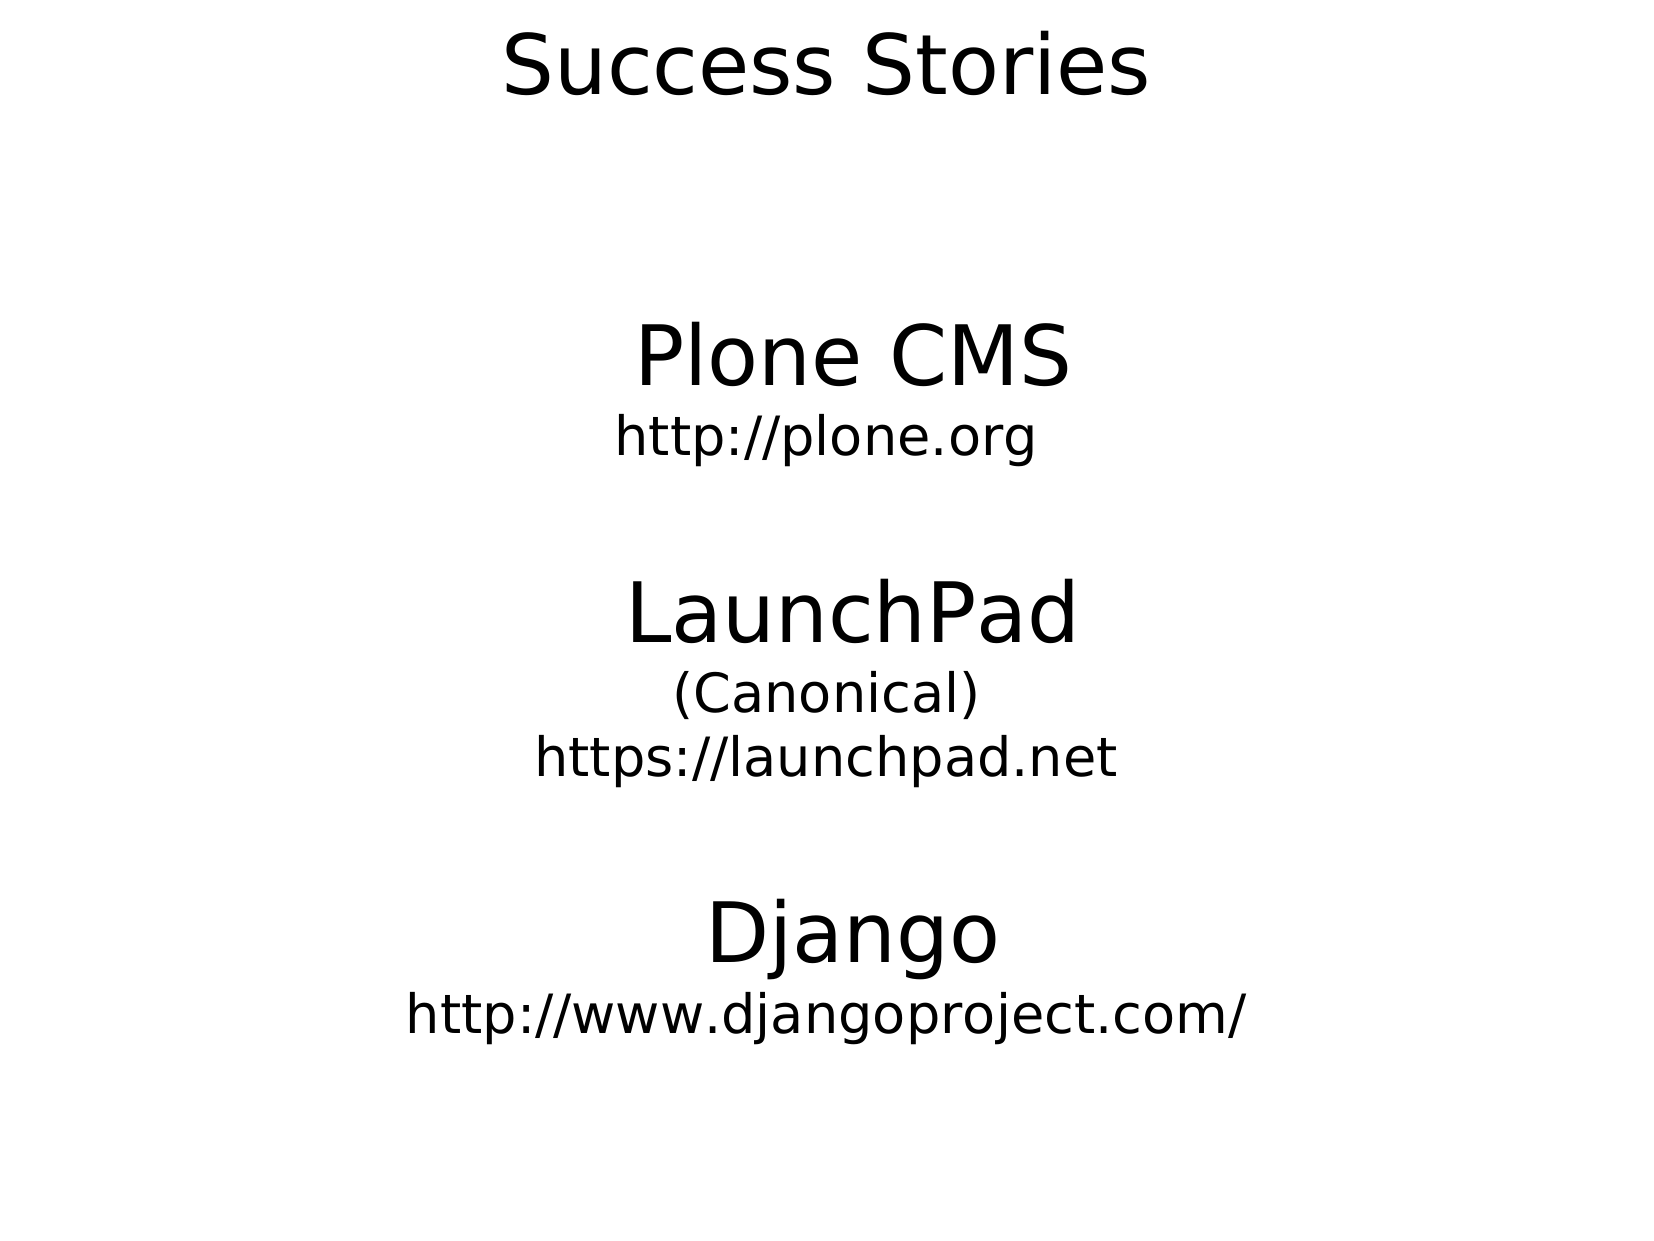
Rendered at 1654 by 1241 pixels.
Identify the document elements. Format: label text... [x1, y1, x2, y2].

text_box Success Stories Plone CMS http://plone.org LaunchPad (Canonical) https://launchpad.net Django http://www.djangoproject.com/ [0, 10, 1654, 1241]
